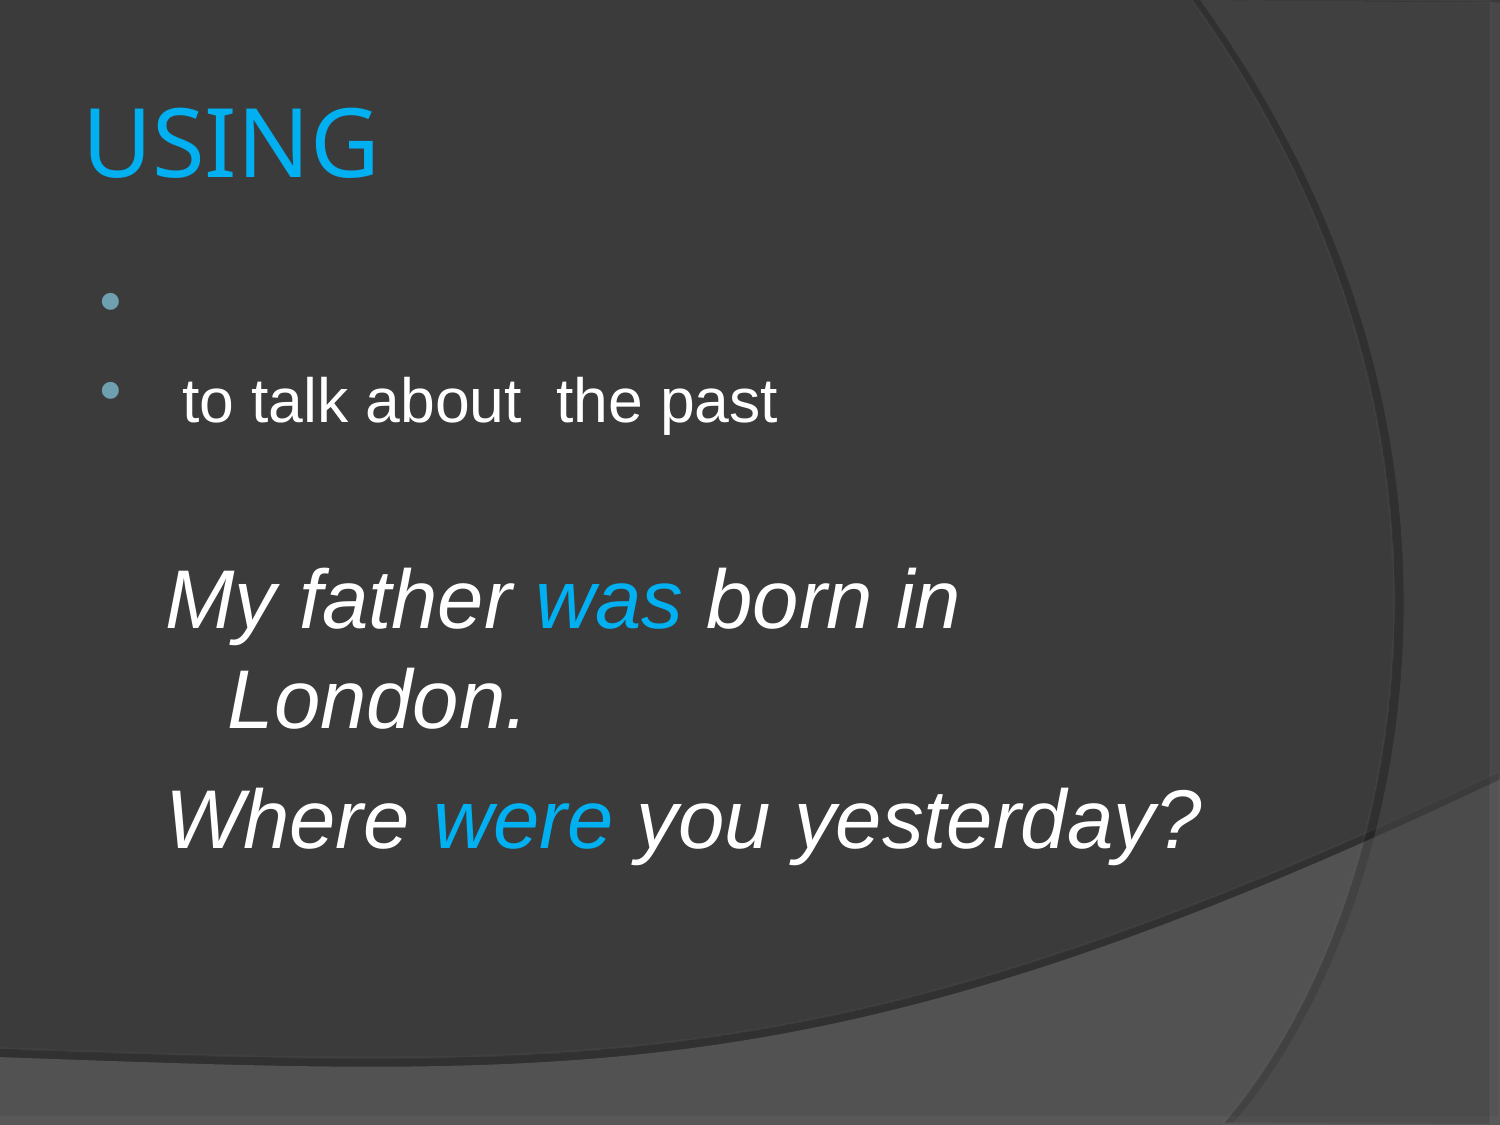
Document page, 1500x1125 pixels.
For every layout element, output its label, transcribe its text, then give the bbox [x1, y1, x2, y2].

title USING [75, 45, 1300, 233]
list to talk about the past My father was born in London. Where were you yesterday? [75, 262, 1300, 1005]
